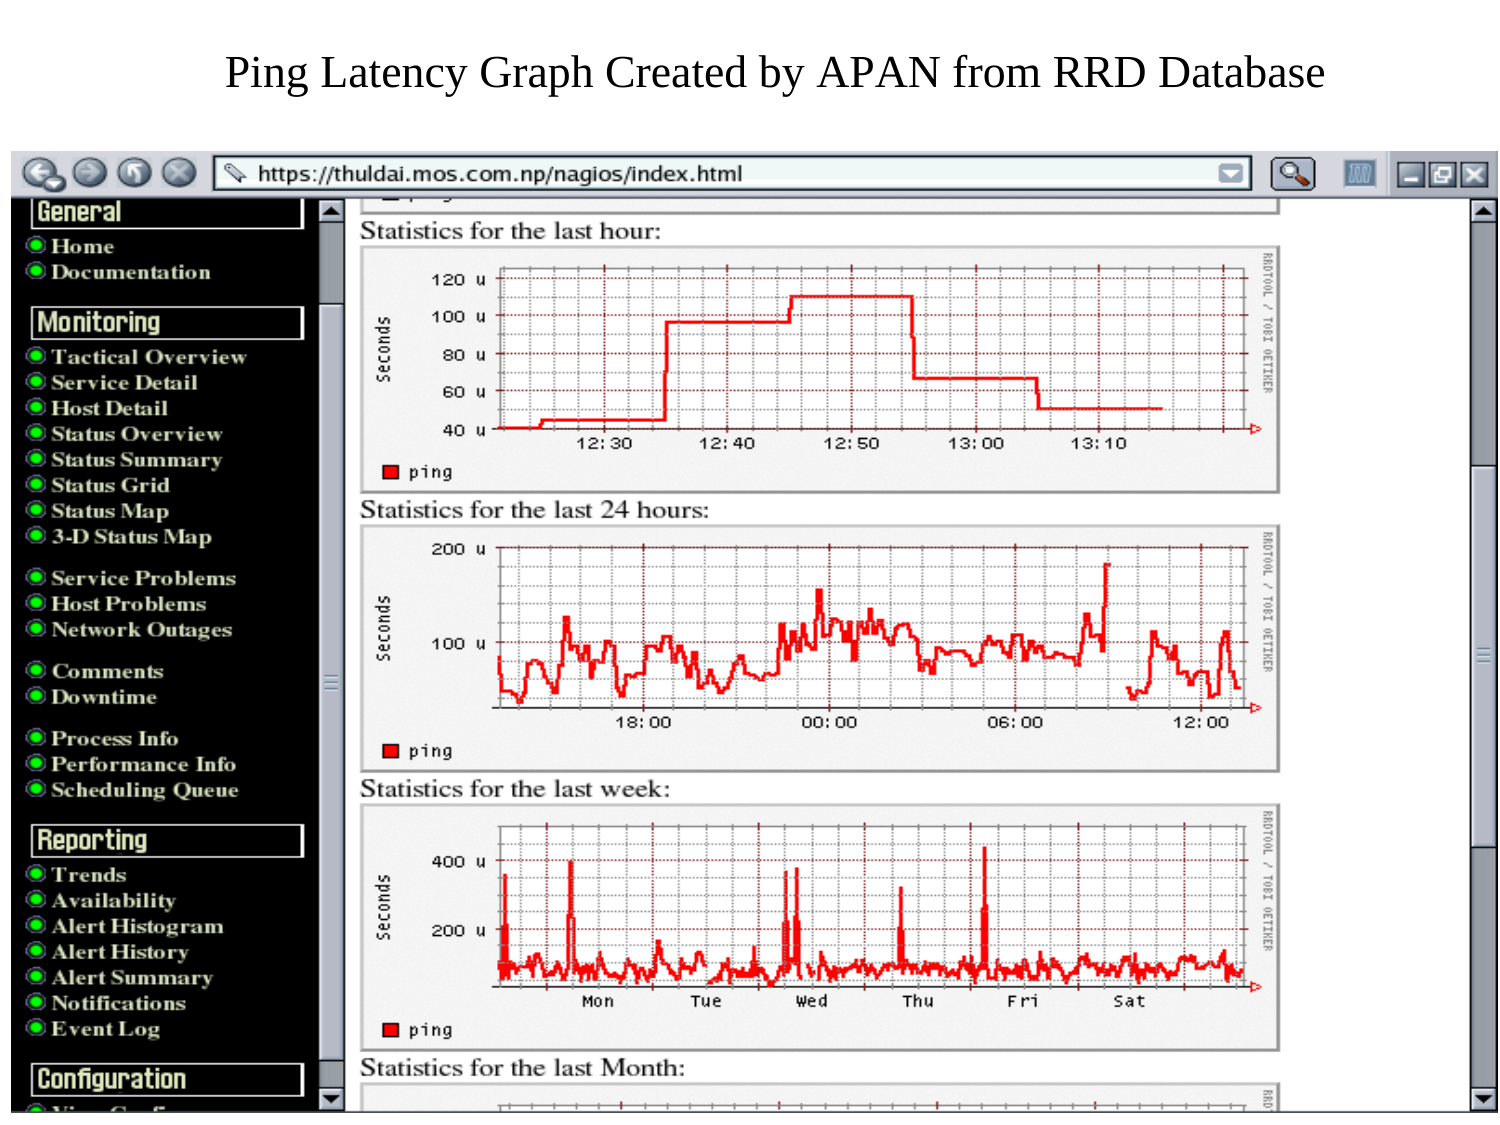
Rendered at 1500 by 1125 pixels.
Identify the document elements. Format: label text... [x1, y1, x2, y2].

picture [11, 151, 1498, 1113]
text_box Ping Latency Graph Created by APAN from RRD Database [224, 46, 1350, 98]
